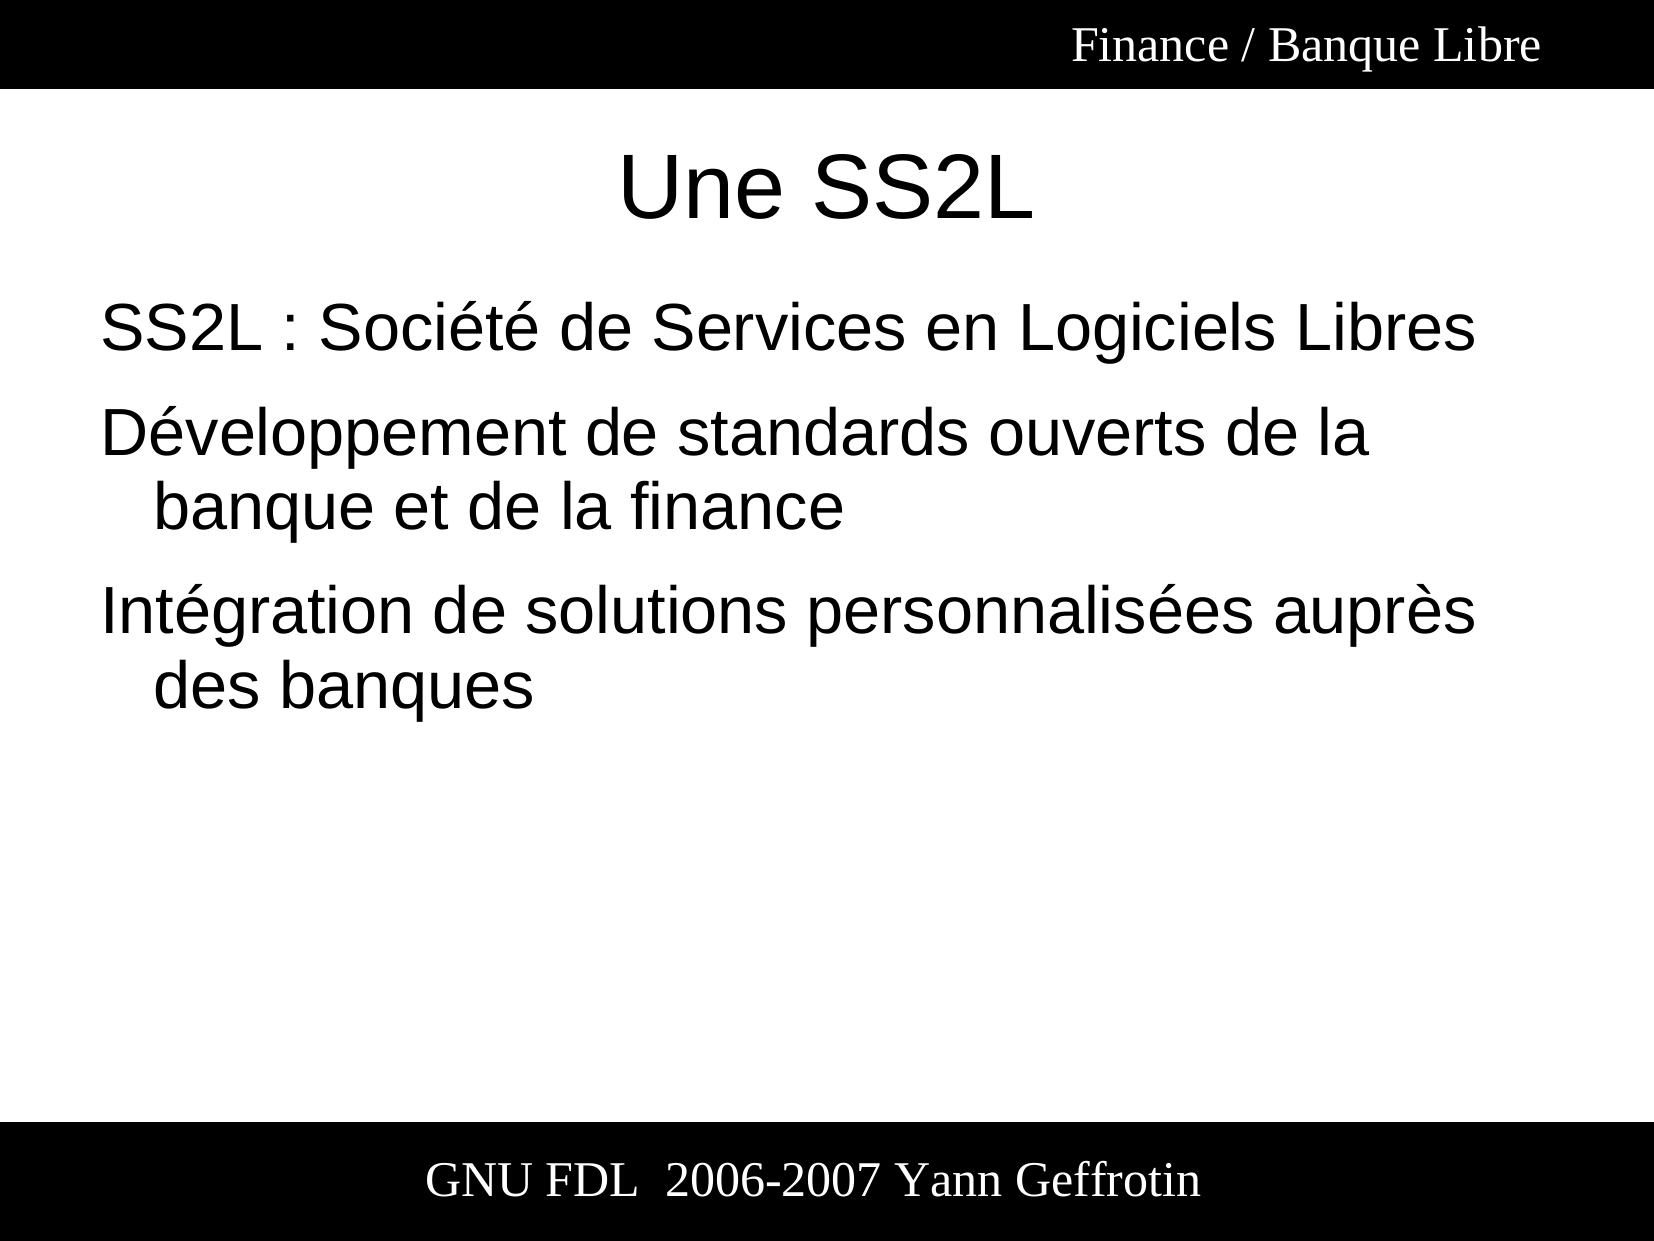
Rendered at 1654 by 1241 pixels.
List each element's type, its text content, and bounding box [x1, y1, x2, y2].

title Une SS2L [82, 118, 1571, 257]
list SS2L : Société de Services en Logiciels Libres Développement de standards ouverts de la banque et de la finance Intégration de solutions personnalisées auprès des banques [82, 290, 1571, 1094]
